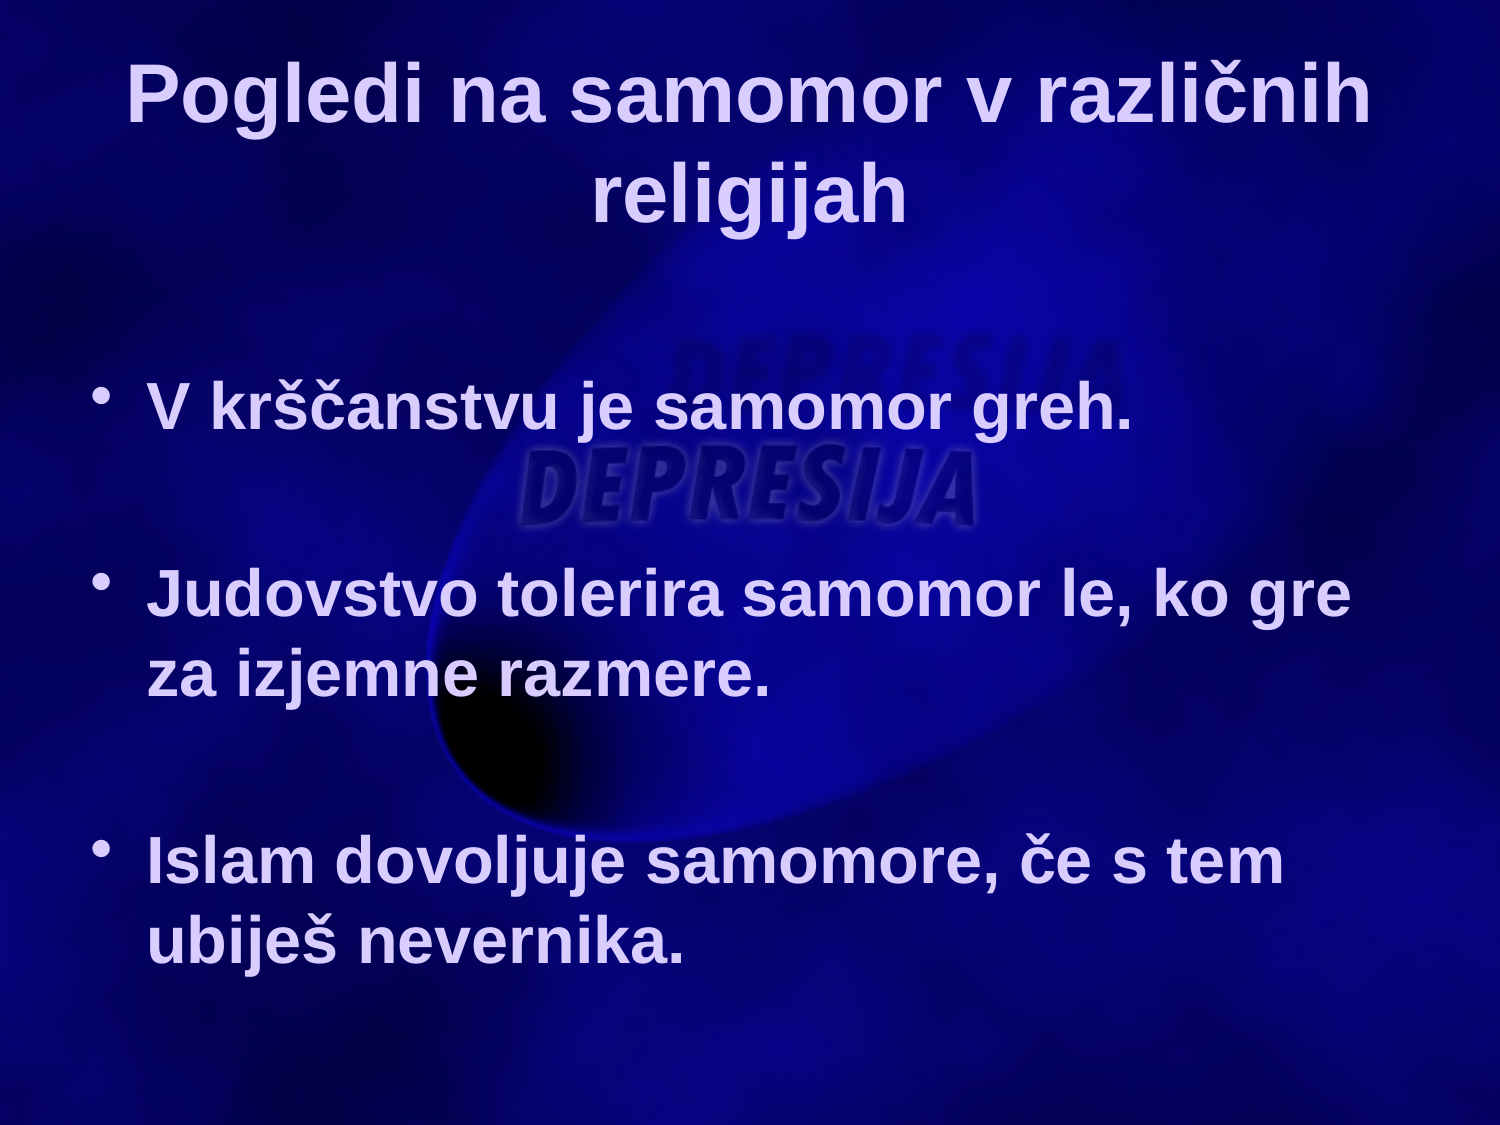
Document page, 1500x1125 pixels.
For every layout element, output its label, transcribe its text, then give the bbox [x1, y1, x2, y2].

picture [0, 0, 1500, 1125]
list V krščanstvu je samomor greh. Judovstvo tolerira samomor le, ko gre za izjemne razmere. Islam dovoljuje samomore, če s tem ubiješ nevernika. [75, 262, 1425, 1005]
title Pogledi na samomor v različnih religijah [75, 45, 1425, 233]
